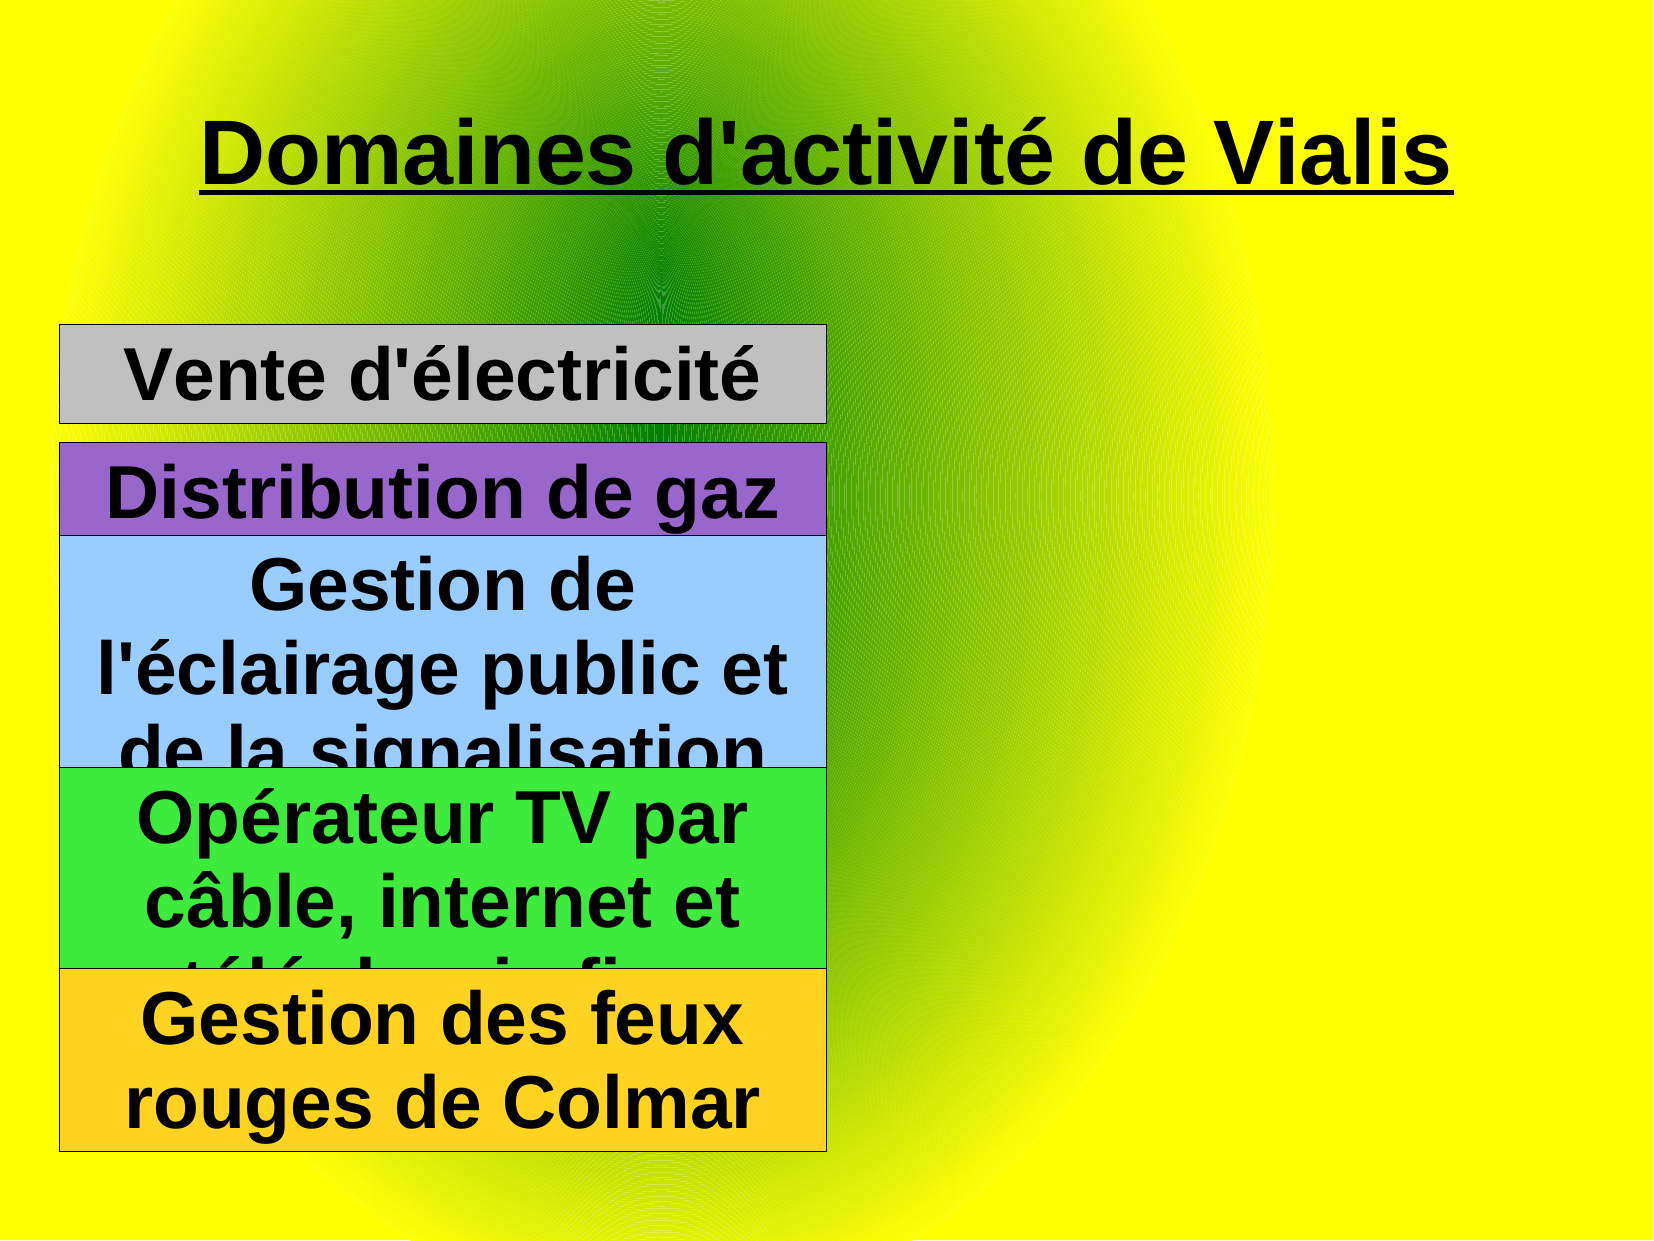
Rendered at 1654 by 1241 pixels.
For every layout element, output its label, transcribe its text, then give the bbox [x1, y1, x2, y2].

text_box Gestion de l'éclairage public et de la signalisation routière [59, 535, 827, 767]
text_box Opérateur TV par câble, internet et téléphonie fixe [59, 767, 827, 968]
text_box Distribution de gaz de ville [59, 442, 827, 535]
text_box Gestion des feux rouges de Colmar [59, 968, 827, 1152]
picture [845, 290, 1572, 1109]
text_box Vente d'électricité [59, 324, 827, 424]
title Domaines d'activité de Vialis [82, 49, 1571, 257]
